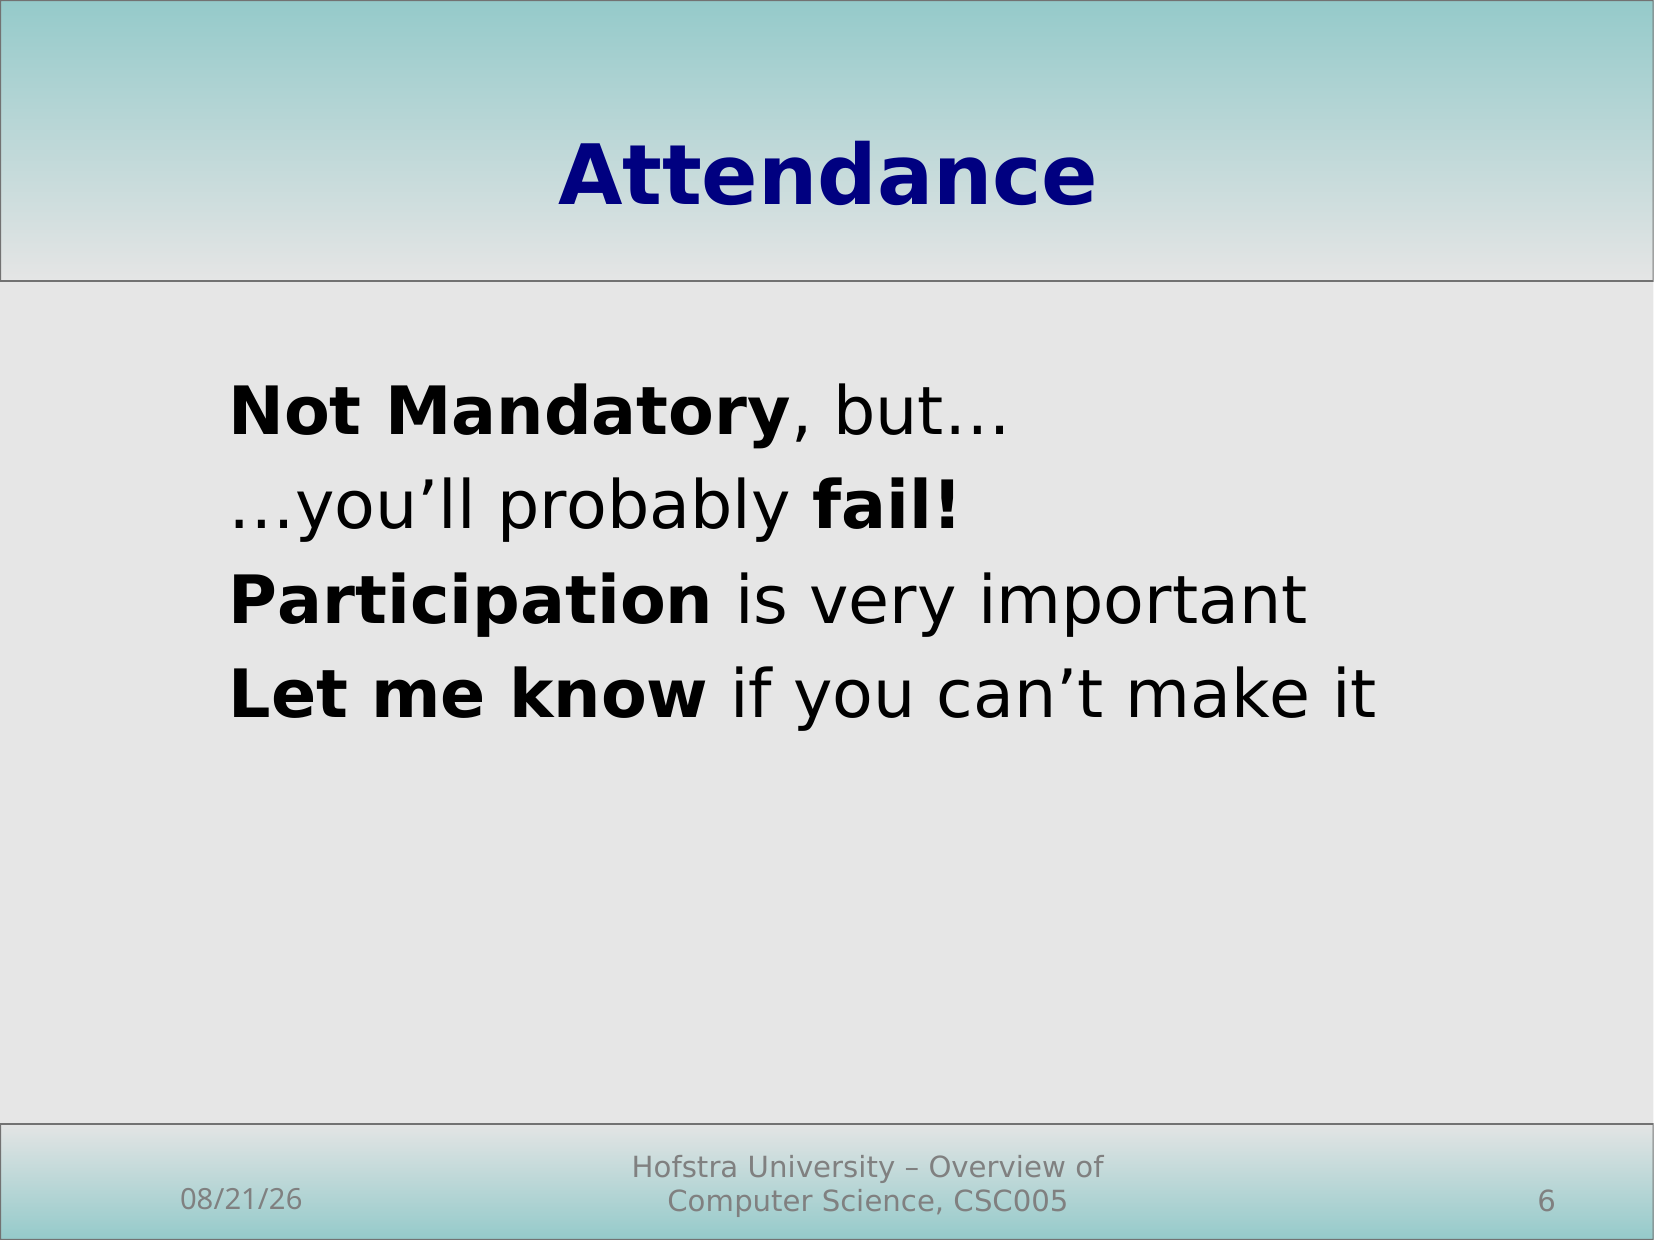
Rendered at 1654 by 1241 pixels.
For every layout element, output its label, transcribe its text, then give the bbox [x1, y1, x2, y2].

list Not Mandatory, but… …you’ll probably fail! Participation is very important Let me know if you can’t make it [213, 364, 1620, 1109]
title Attendance [123, 87, 1534, 233]
